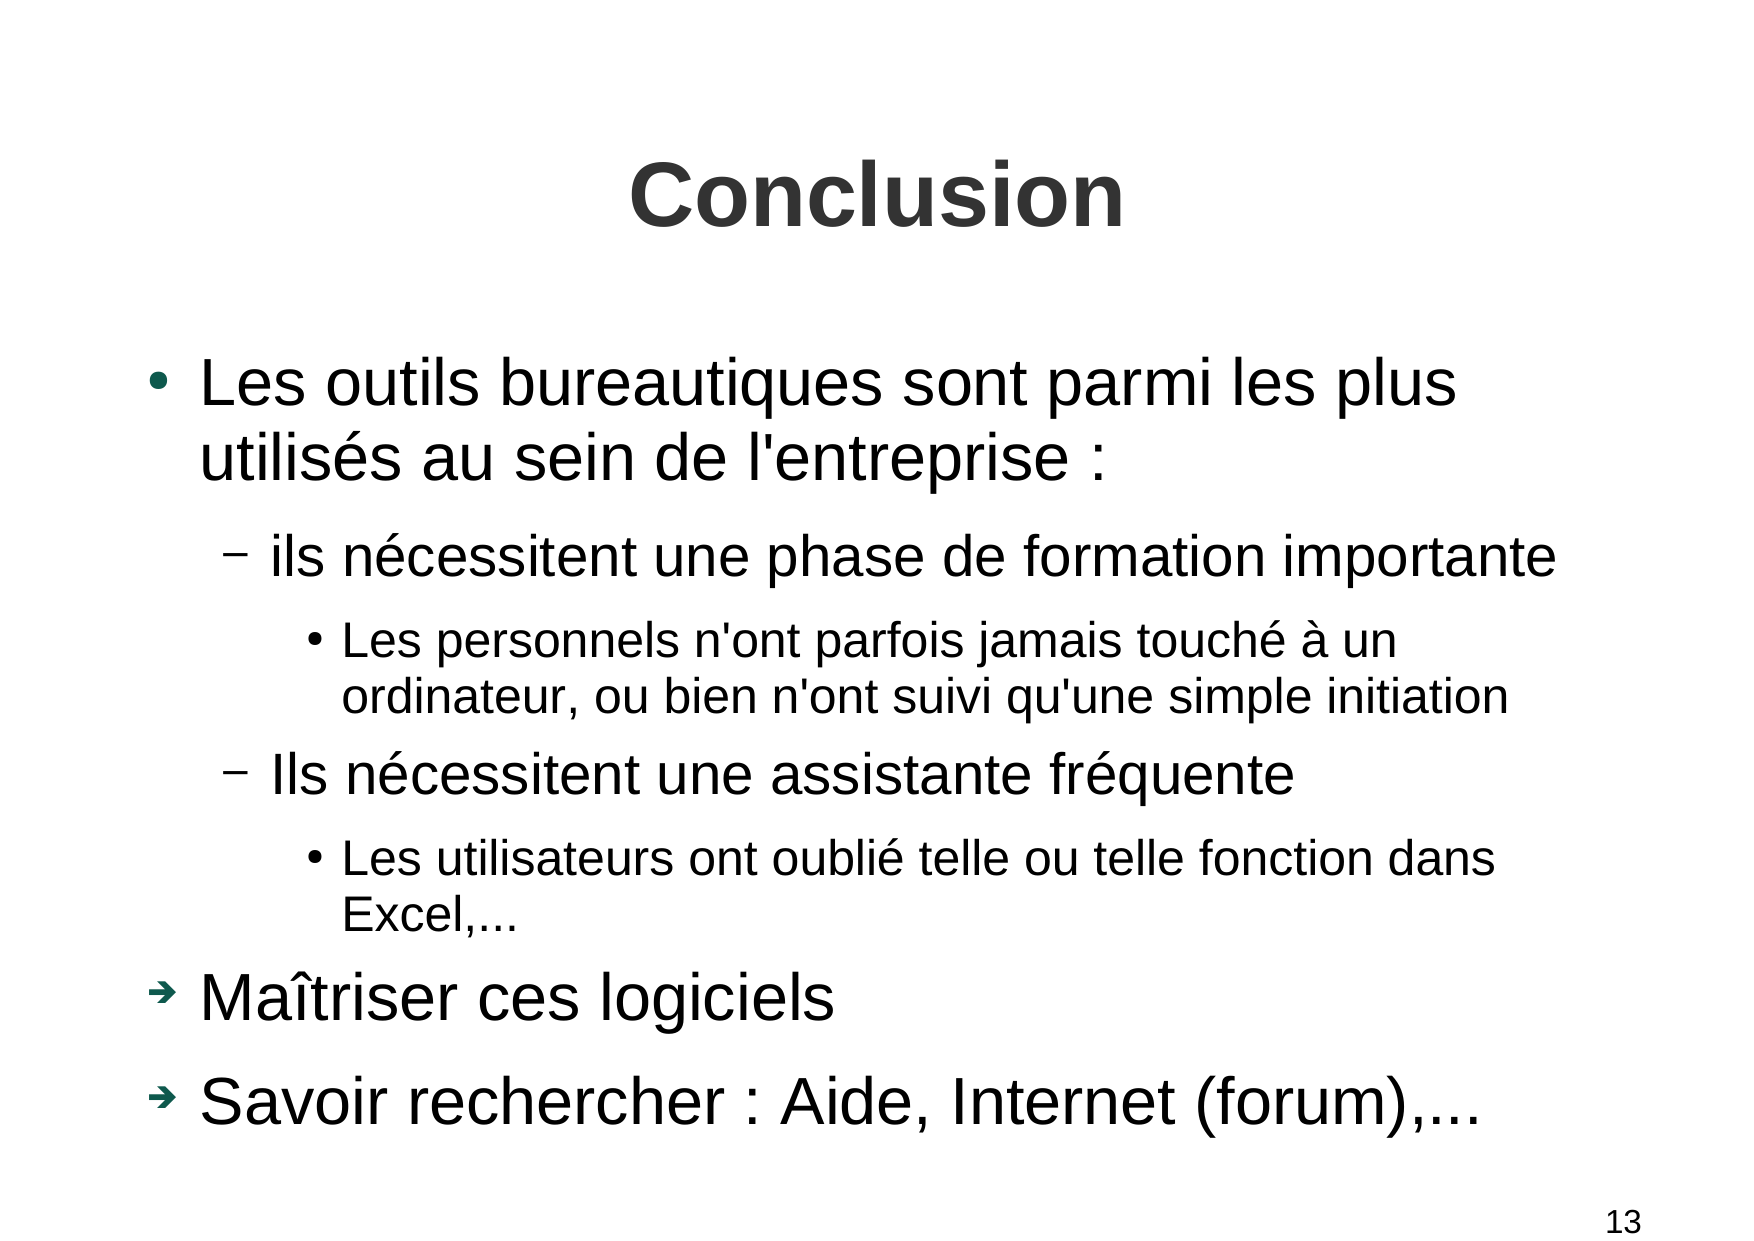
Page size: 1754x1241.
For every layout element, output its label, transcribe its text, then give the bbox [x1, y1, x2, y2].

list Les outils bureautiques sont parmi les plus utilisés au sein de l'entreprise : ils nécessitent une phase de formation importante Les personnels n'ont parfois jamais touché à un ordinateur, ou bien n'ont suivi qu'une simple initiation Ils nécessitent une assistante fréquente Les utilisateurs ont oublié telle ou telle fonction dans Excel,... Maîtriser ces logiciels Savoir rechercher : Aide, Internet (forum),... [128, 344, 1627, 1139]
title Conclusion [128, 91, 1627, 299]
